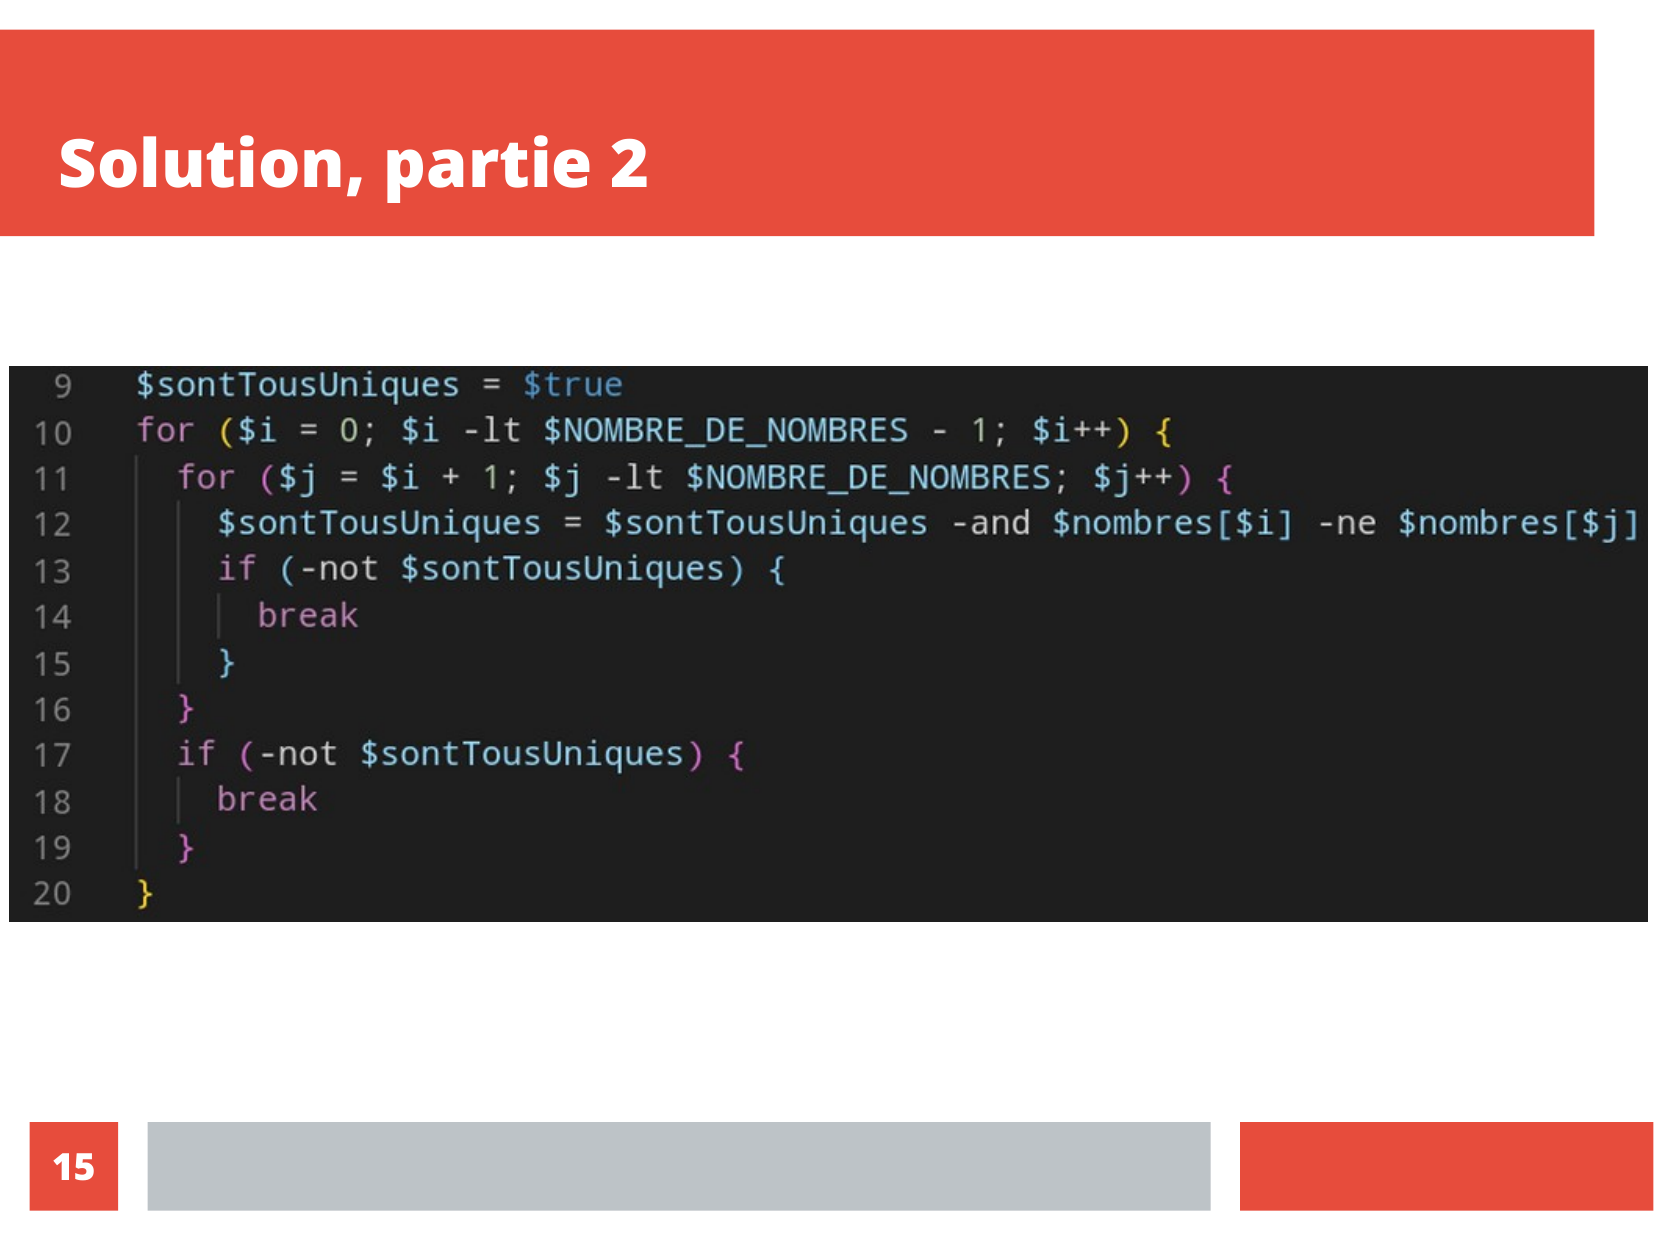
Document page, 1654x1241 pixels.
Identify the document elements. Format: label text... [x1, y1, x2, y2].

picture [9, 366, 1648, 922]
title Solution, partie 2 [59, 59, 1595, 207]
